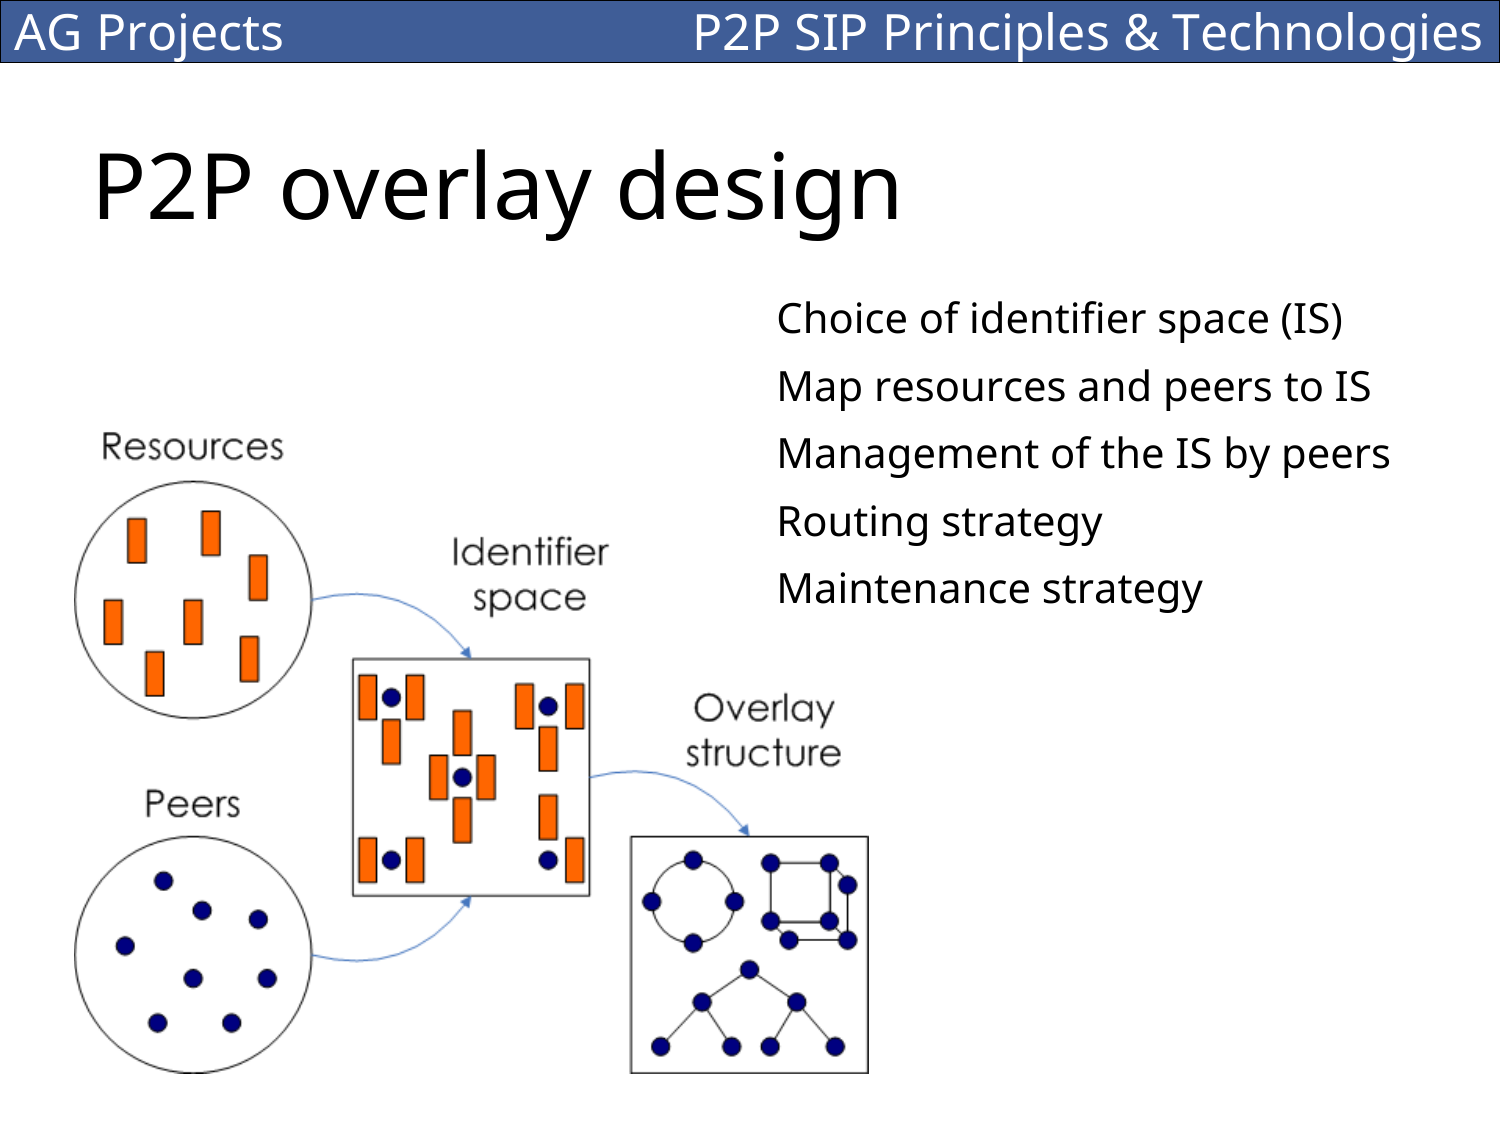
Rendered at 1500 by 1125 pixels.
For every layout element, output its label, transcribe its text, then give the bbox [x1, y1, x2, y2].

picture [74, 420, 869, 1074]
text_box P2P overlay design [76, 113, 1447, 244]
text_box Choice of identifier space (IS) Map resources and peers to IS Management of the IS by peers Routing strategy Maintenance strategy [761, 281, 1447, 624]
